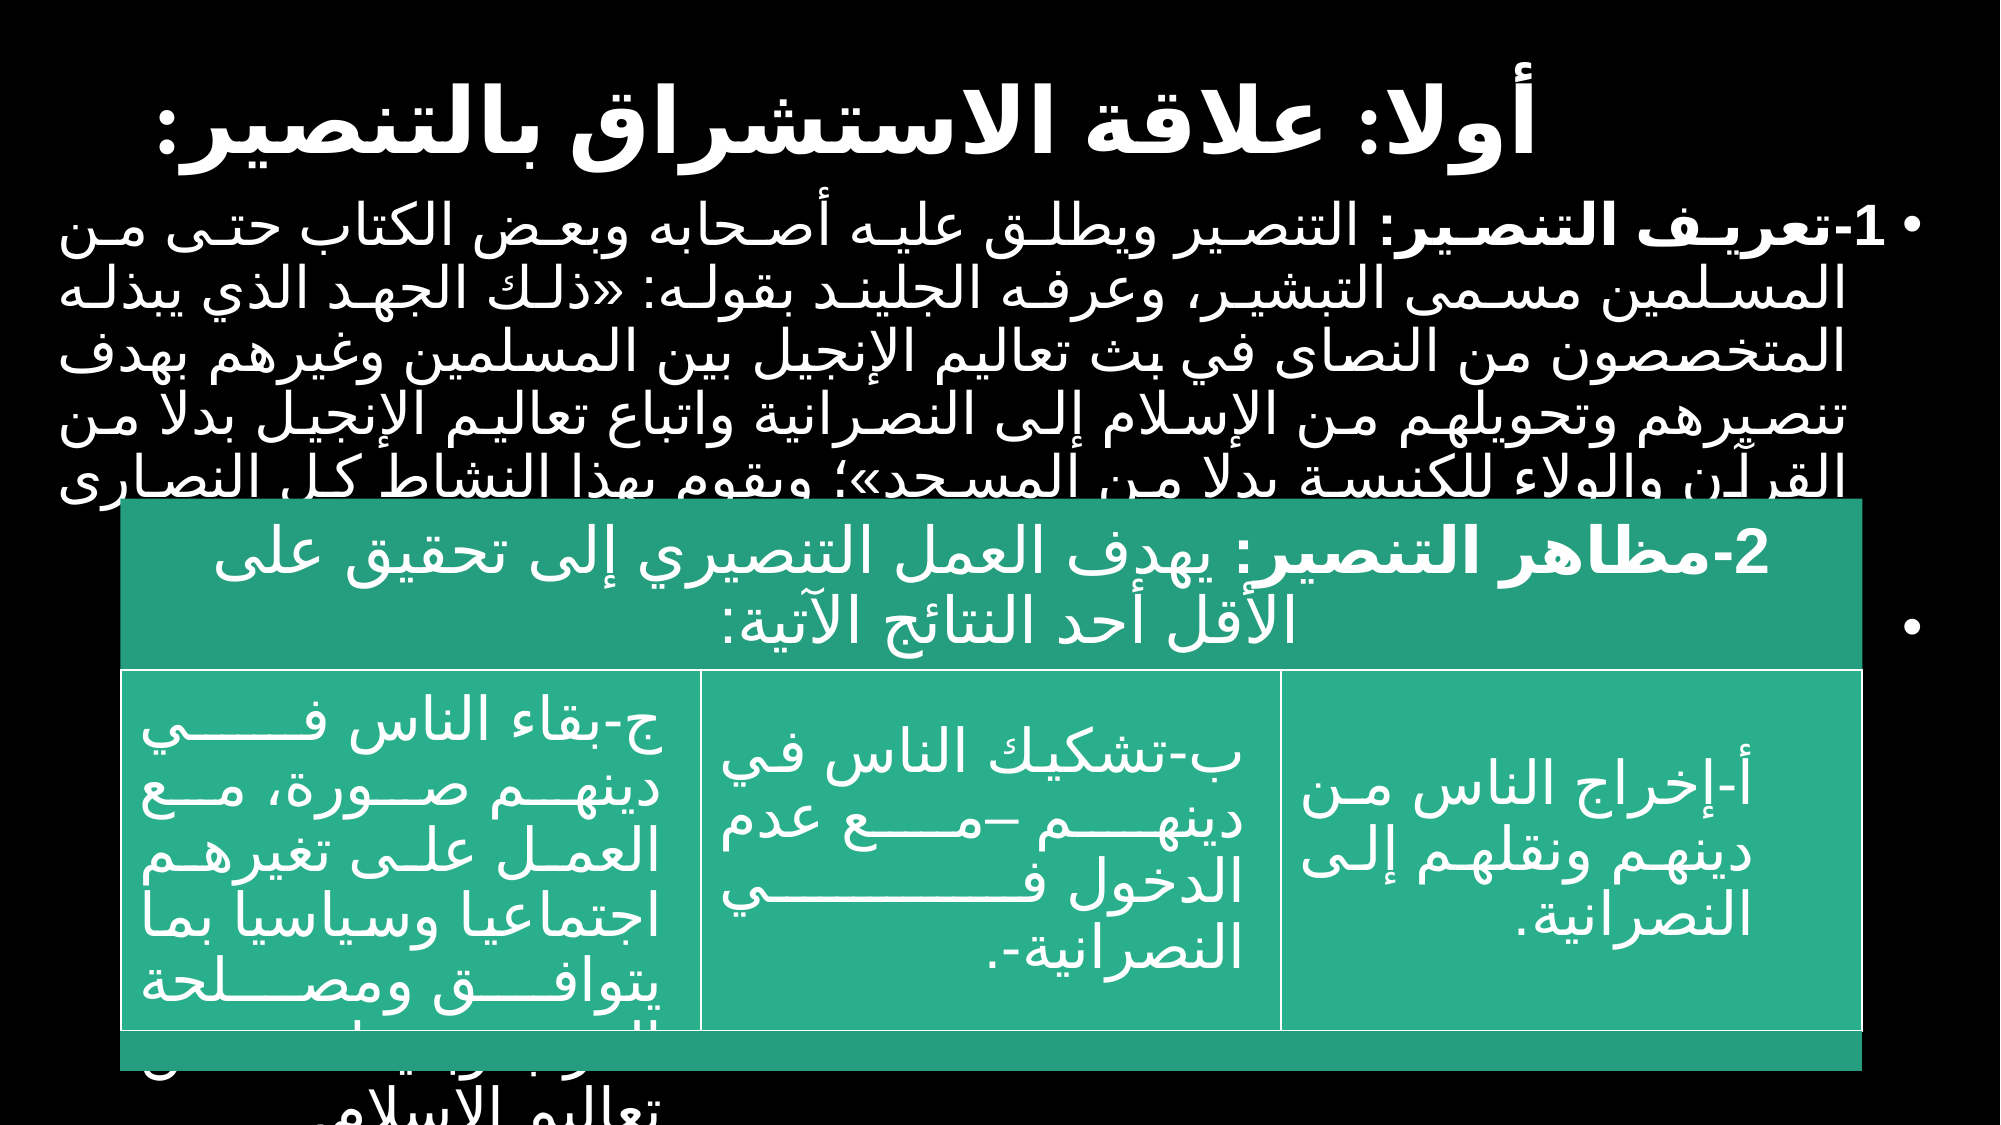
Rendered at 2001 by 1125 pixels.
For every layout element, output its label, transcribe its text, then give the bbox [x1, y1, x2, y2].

text_box ج-بقاء الناس في دينهم صورة، مع العمل على تغيرهم اجتماعيا وسياسيا بما يتوافق ومصلحة الغرب وبعيدا عن تعاليم الإسلام. [121, 670, 701, 1031]
text_box ب-تشكيك الناس في دينهم –مع عدم الدخول في النصرانية-. [701, 670, 1281, 1031]
text_box أ-إخراج الناس من دينهم ونقلهم إلى النصرانية. [1281, 670, 1862, 1031]
list 1-تعريف التنصير: التنصير ويطلق عليه أصحابه وبعض الكتاب حتى من المسلمين مسمى التبشير، وعرفه الجليند بقوله: «ذلك الجهد الذي يبذله المتخصصون من النصاى في بث تعاليم الإنجيل بين المسلمين وغيرهم بهدف تنصيرهم وتحويلهم من الإسلام إلى النصرانية واتباع تعاليم الإنجيل بدلا من القرآن والولاء للكنيسة بدلا من المسجد»؛ ويقوم بهذا النشاط كل النصارى باختلافهم فرقهم وطوائفهم. [42, 188, 1963, 1072]
title أولا: علاقة الاستشراق بالتنصير: [137, 59, 1863, 188]
text_box 2-مظاهر التنصير: يهدف العمل التنصيري إلى تحقيق على الأقل أحد النتائج الآتية: [120, 498, 1863, 671]
text_box [120, 1031, 1862, 1071]
